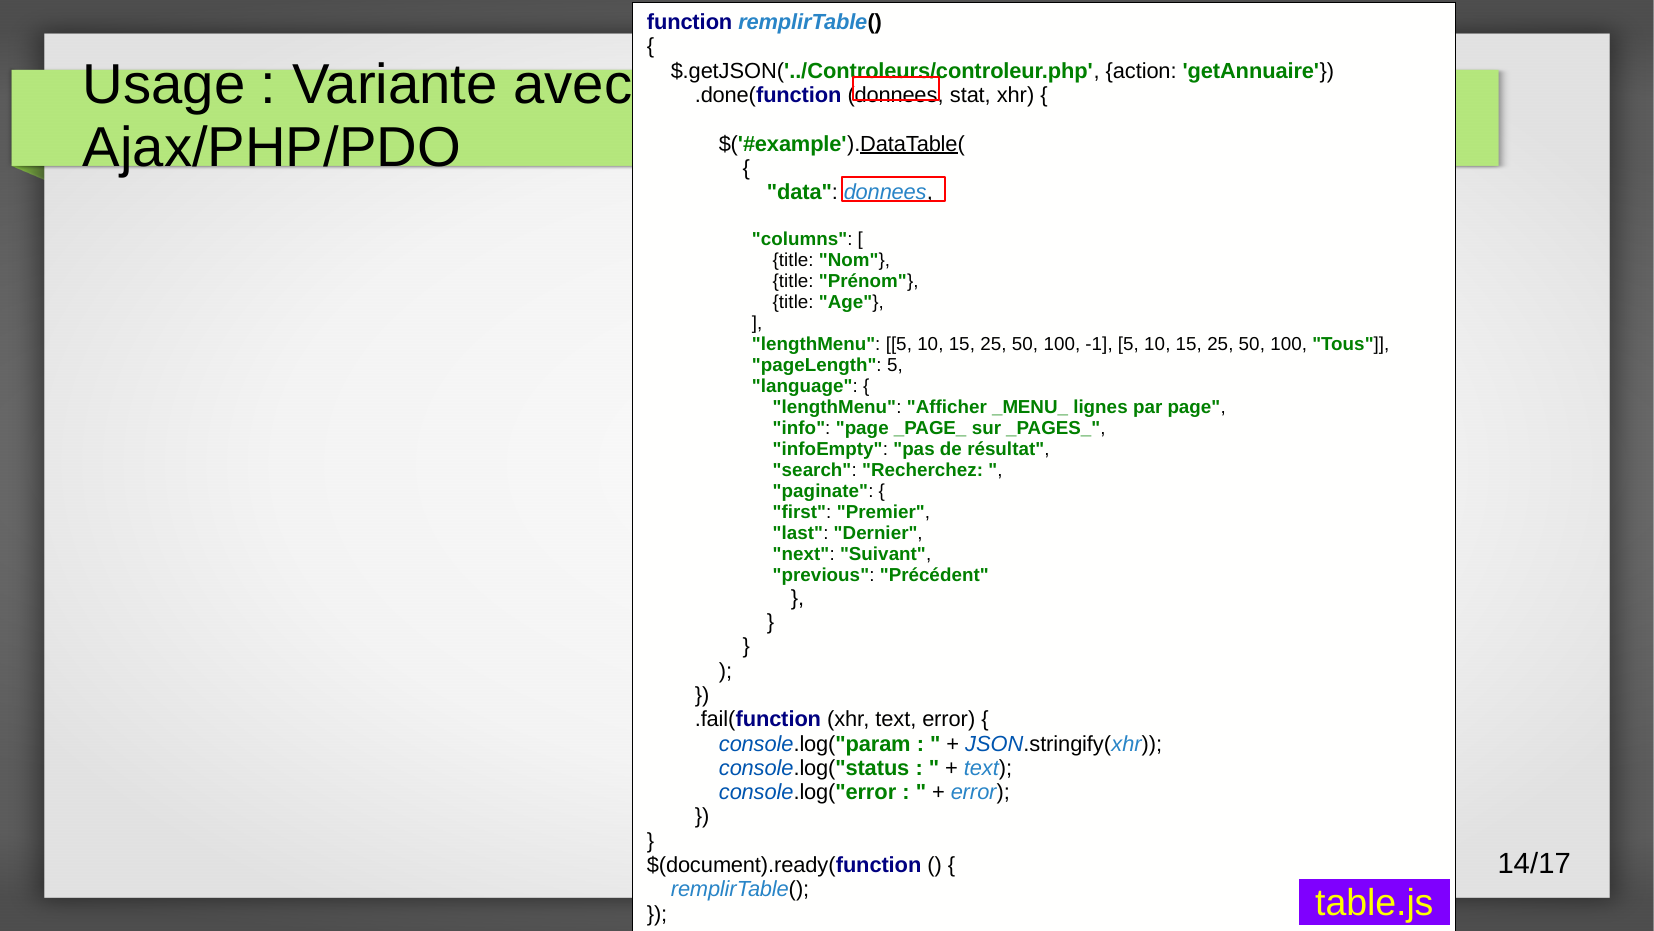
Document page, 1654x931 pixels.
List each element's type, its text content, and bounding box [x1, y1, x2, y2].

text_box function remplirTable() { $.getJSON('../Controleurs/controleur.php', {action: 'getAnnuaire'}) .done(function (donnees, stat, xhr) { $('#example').DataTable( { "data": donnees, "columns": [ {title: "Nom"}, {title: "Prénom"}, {title: "Age"}, ], "lengthMenu": [[5, 10, 15, 25, 50, 100, -1], [5, 10, 15, 25, 50, 100, "Tous"]], "pageLength": 5, "language": { "lengthMenu": "Afficher _MENU_ lignes par page", "info": "page _PAGE_ sur _PAGES_", "infoEmpty": "pas de résultat", "search": "Recherchez: ", "paginate": { "first": "Premier", "last": "Dernier", "next": "Suivant", "previous": "Précédent" }, } } ); }) .fail(function (xhr, text, error) { console.log("param : " + JSON.stringify(xhr)); console.log("status : " + text); console.log("error : " + error); }) } $(document).ready(function () { remplirTable(); }); [632, 2, 1456, 931]
picture [0, 0, 1654, 931]
title Usage : Variante avec Ajax/PHP/PDO [82, 52, 632, 179]
text_box table.js [1299, 879, 1450, 925]
